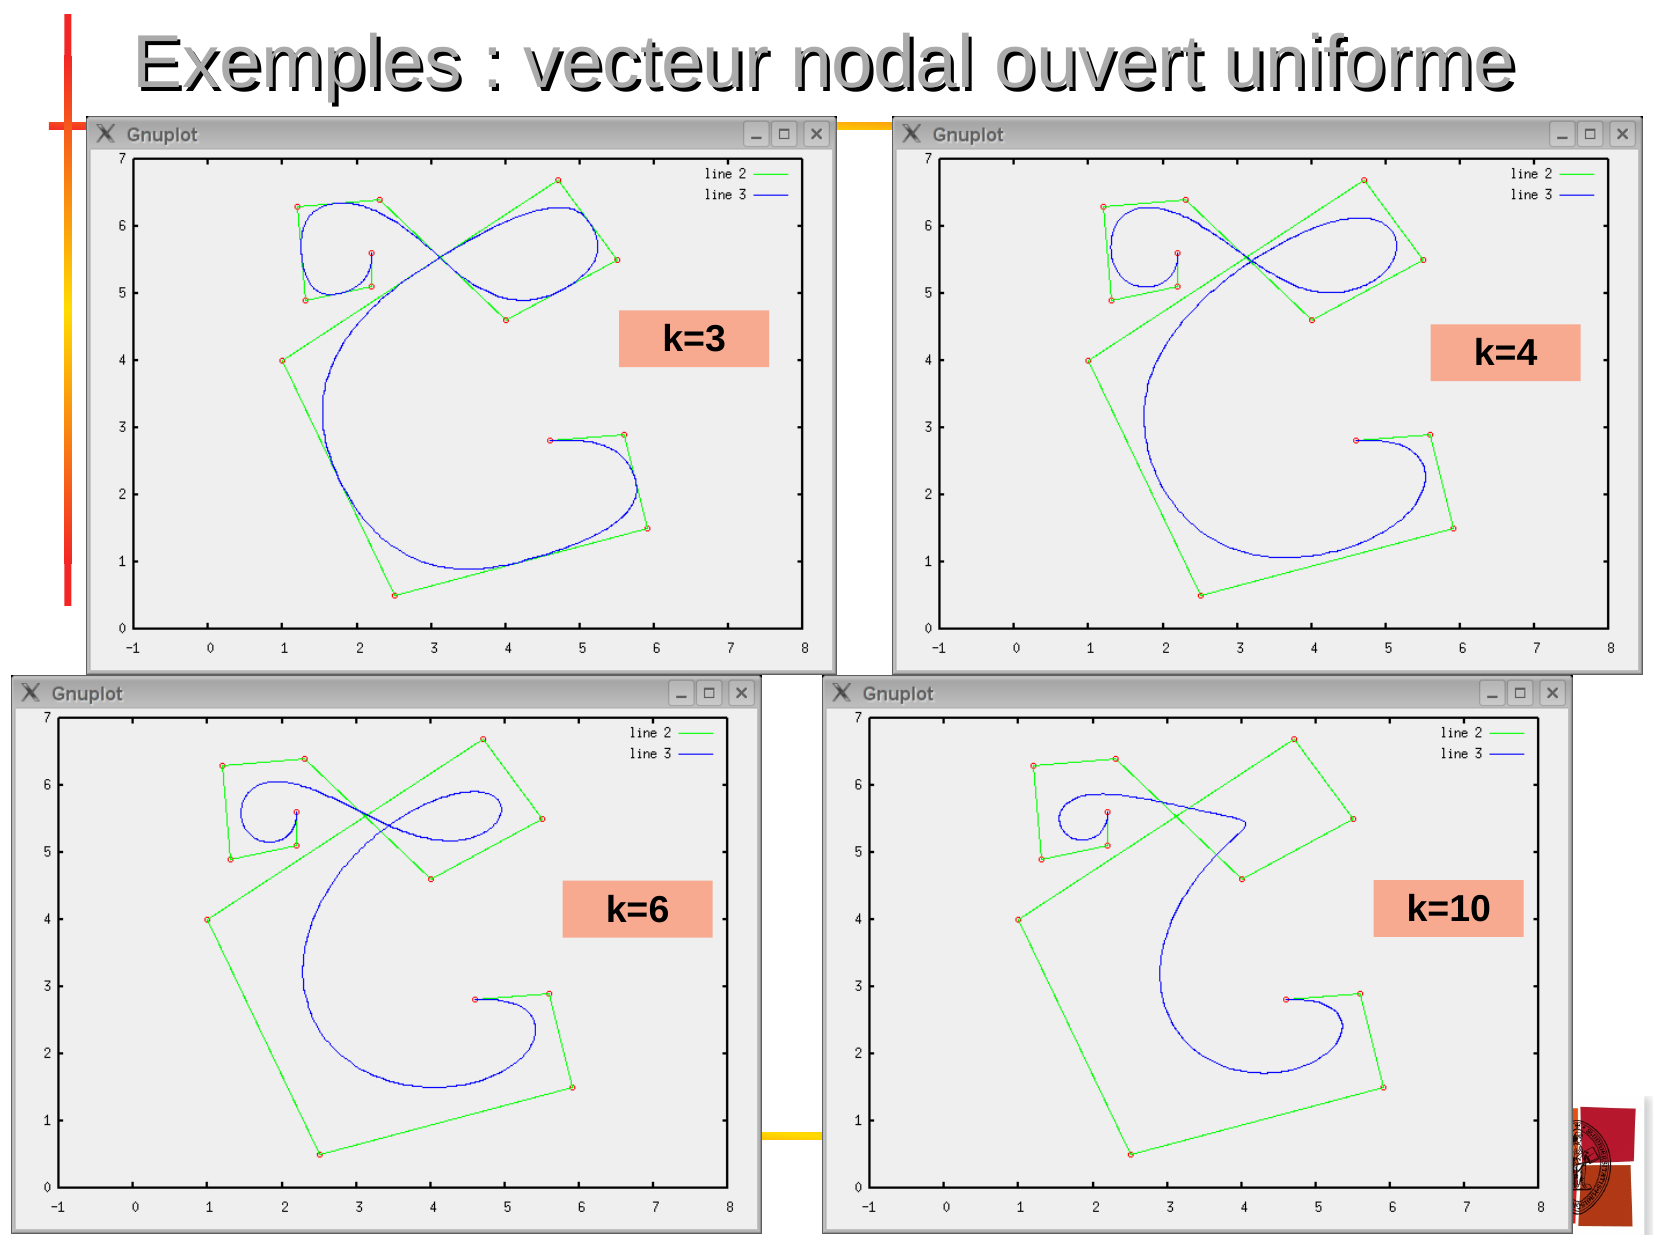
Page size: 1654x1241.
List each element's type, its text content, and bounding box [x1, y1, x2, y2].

text_box k=10 [1373, 880, 1524, 937]
text_box k=3 [619, 310, 770, 368]
title Exemples : vecteur nodal ouvert uniforme [82, 4, 1566, 120]
picture [11, 116, 1653, 1235]
text_box k=6 [562, 880, 713, 938]
text_box k=4 [1430, 324, 1581, 382]
